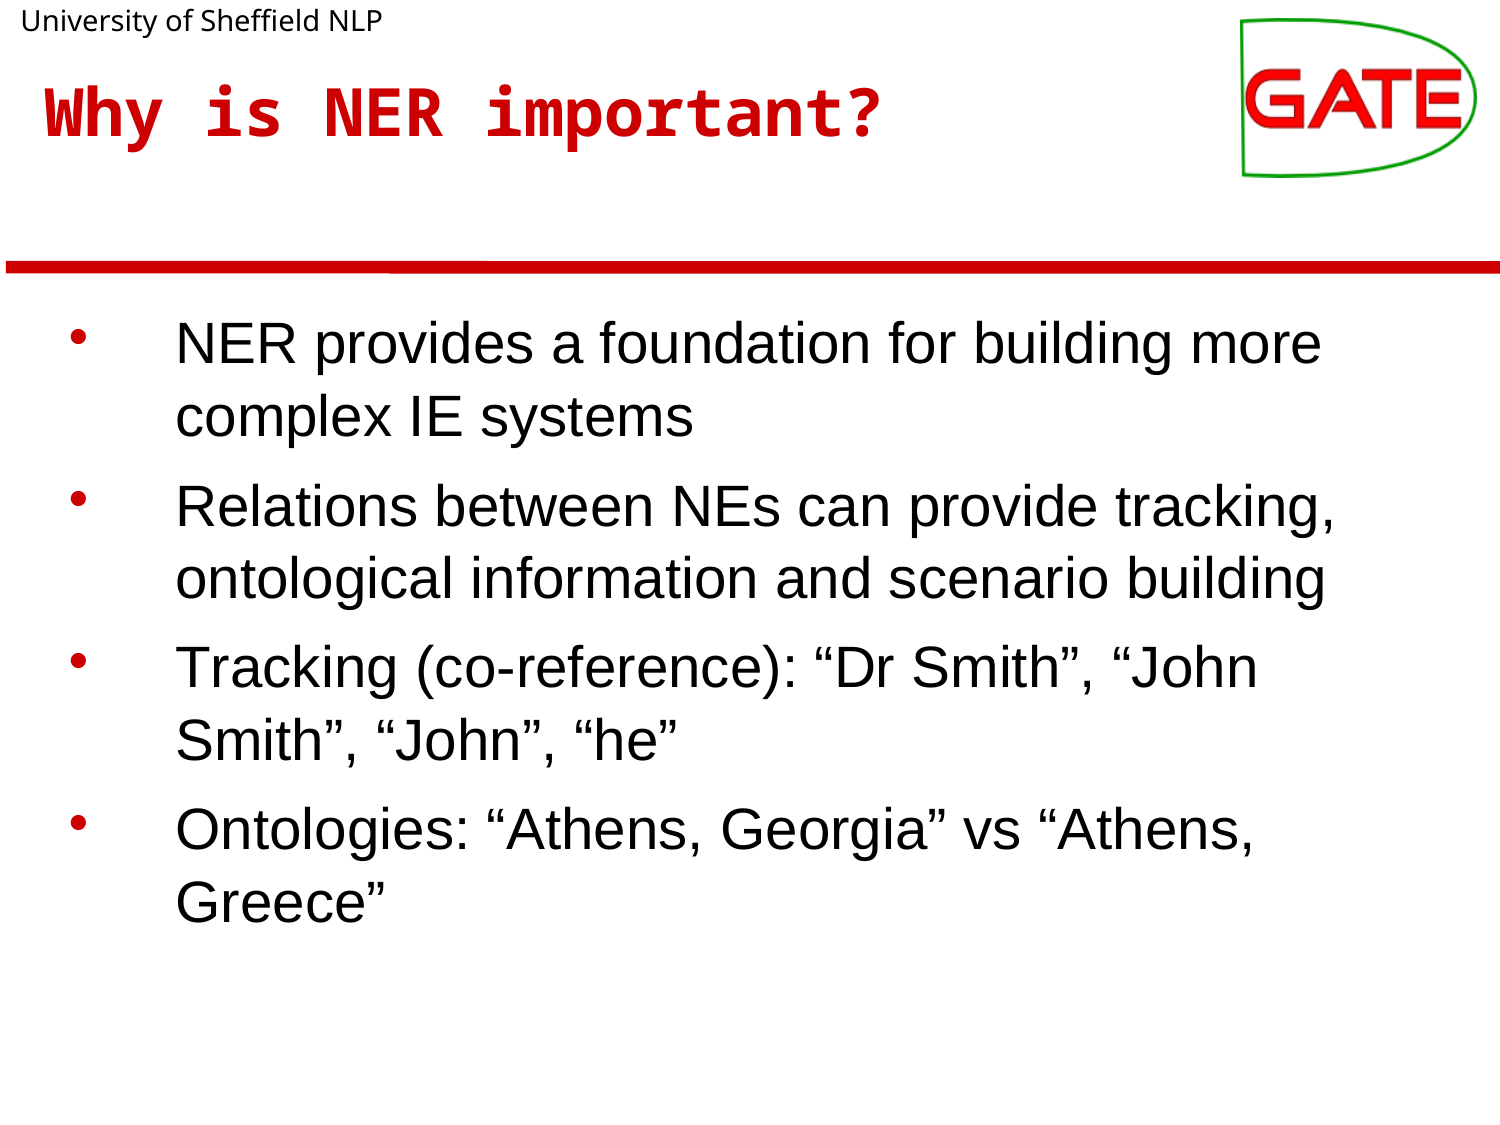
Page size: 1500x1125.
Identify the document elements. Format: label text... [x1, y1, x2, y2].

title Why is NER important? [29, 14, 1425, 202]
list NER provides a foundation for building more complex IE systems Relations between NEs can provide tracking, ontological information and scenario building Tracking (co-reference): “Dr Smith”, “John Smith”, “John”, “he” Ontologies: “Athens, Georgia” vs “Athens, Greece” [37, 295, 1447, 1110]
picture [1425, 18, 1477, 178]
